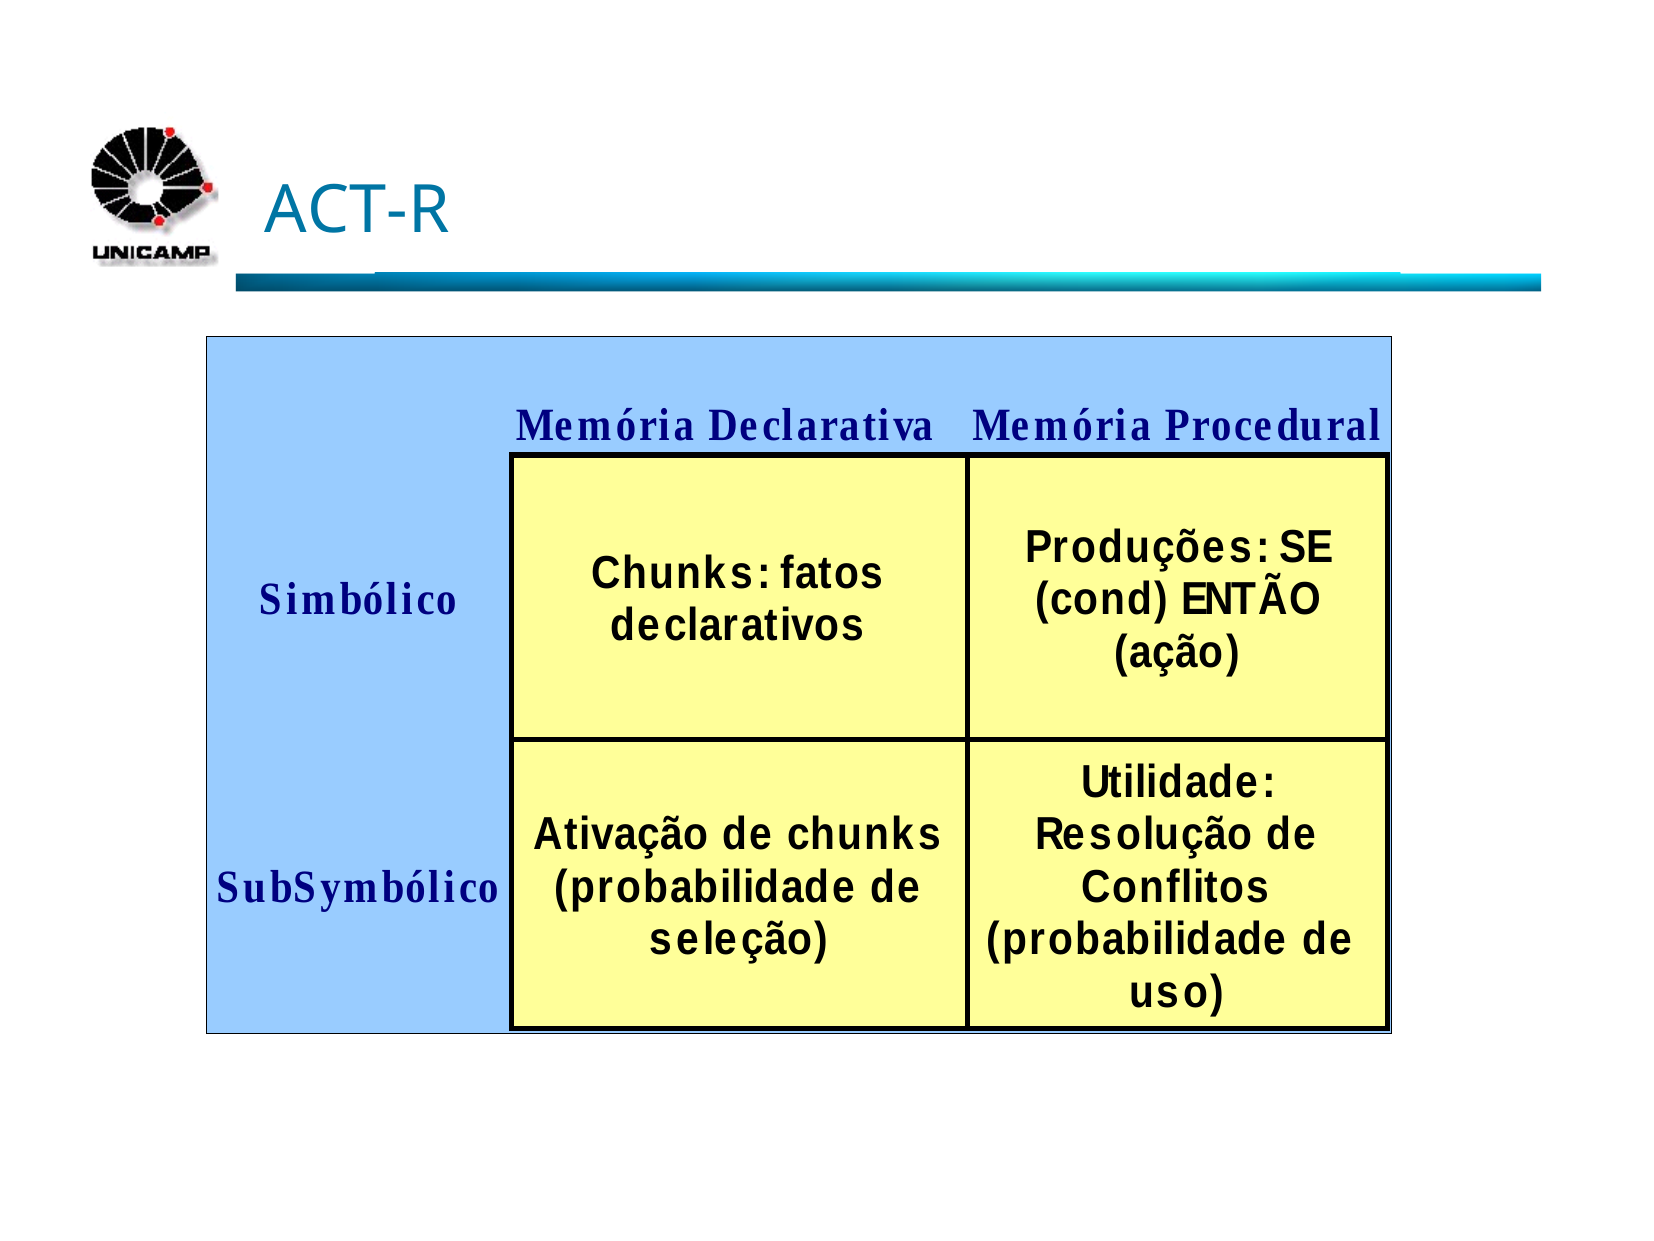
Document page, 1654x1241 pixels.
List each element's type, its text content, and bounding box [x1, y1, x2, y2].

picture [125, 272, 1654, 295]
chart [206, 336, 1392, 1034]
title ACT-R [264, 42, 1534, 250]
